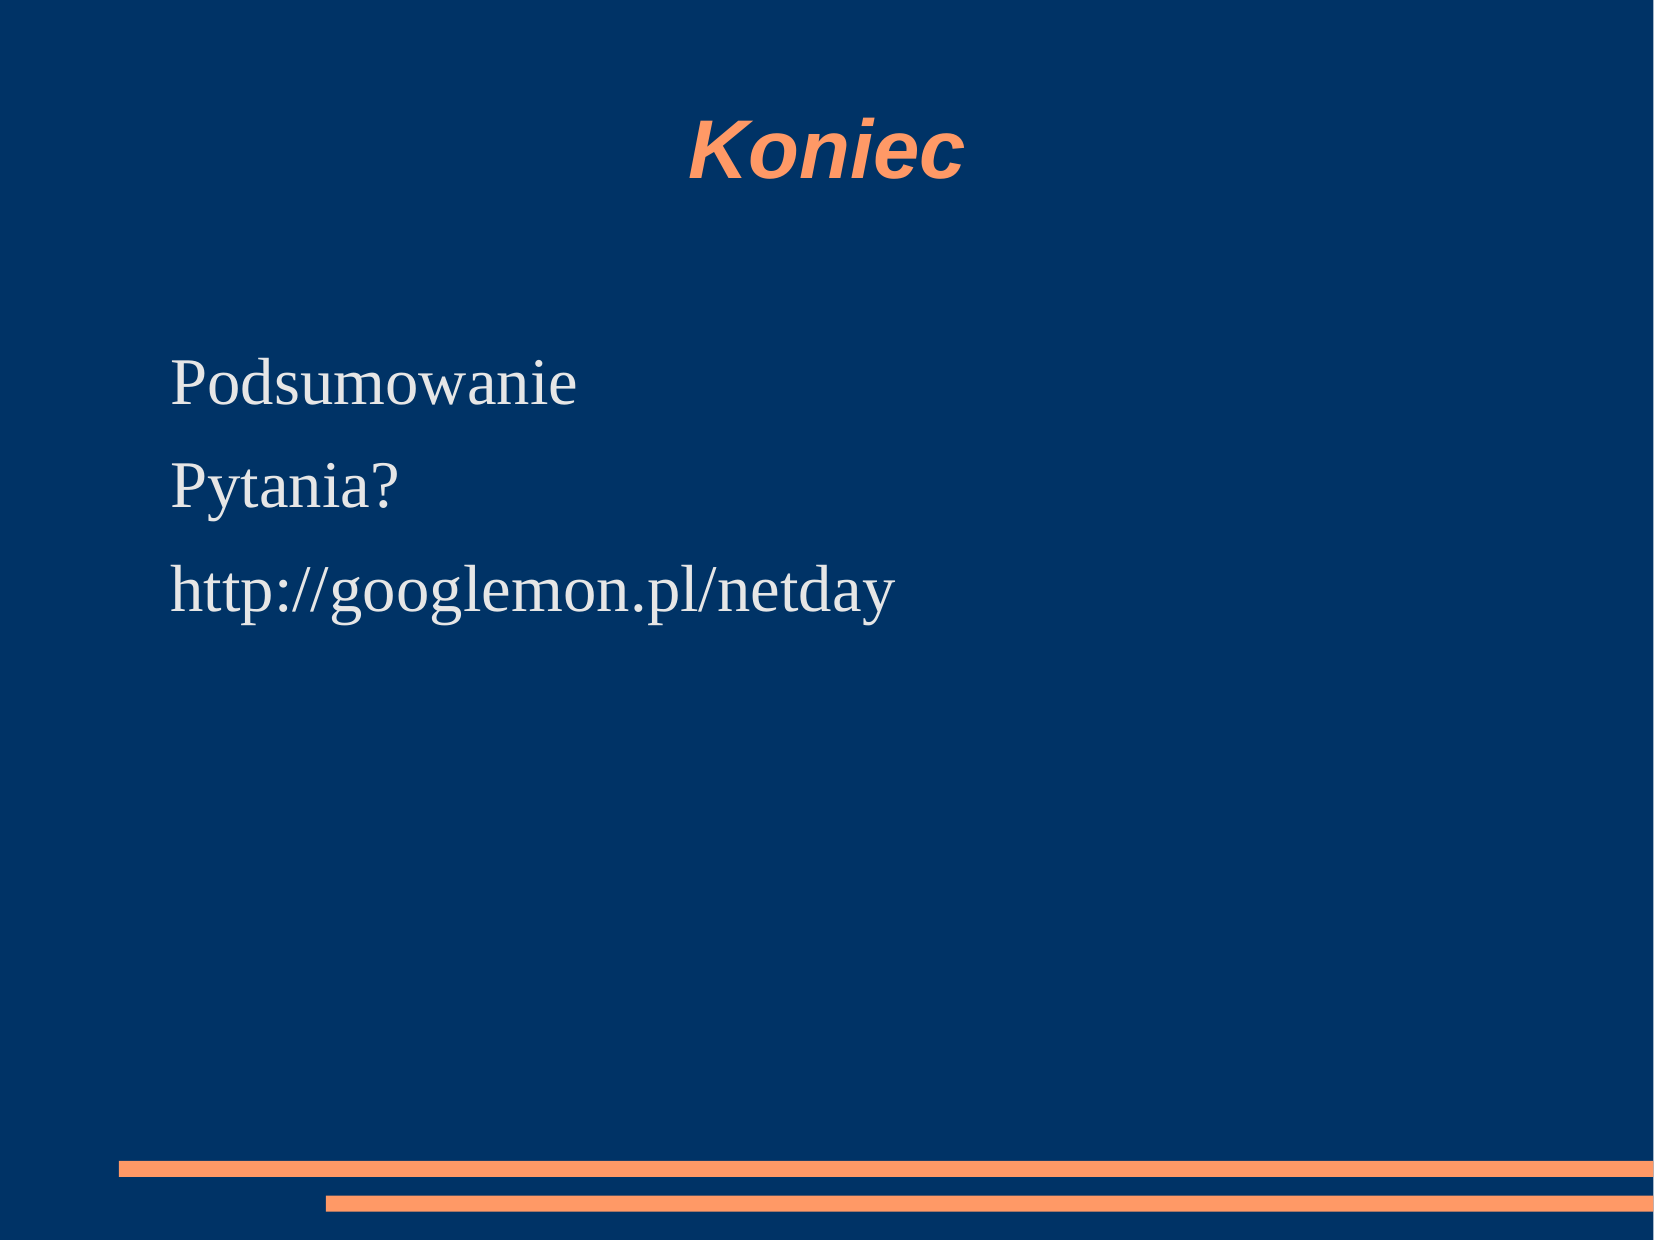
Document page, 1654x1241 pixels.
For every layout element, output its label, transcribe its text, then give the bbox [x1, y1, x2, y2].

list Podsumowanie Pytania? http://googlemon.pl/netday [152, 344, 1534, 1127]
title Koniec [121, 46, 1534, 254]
